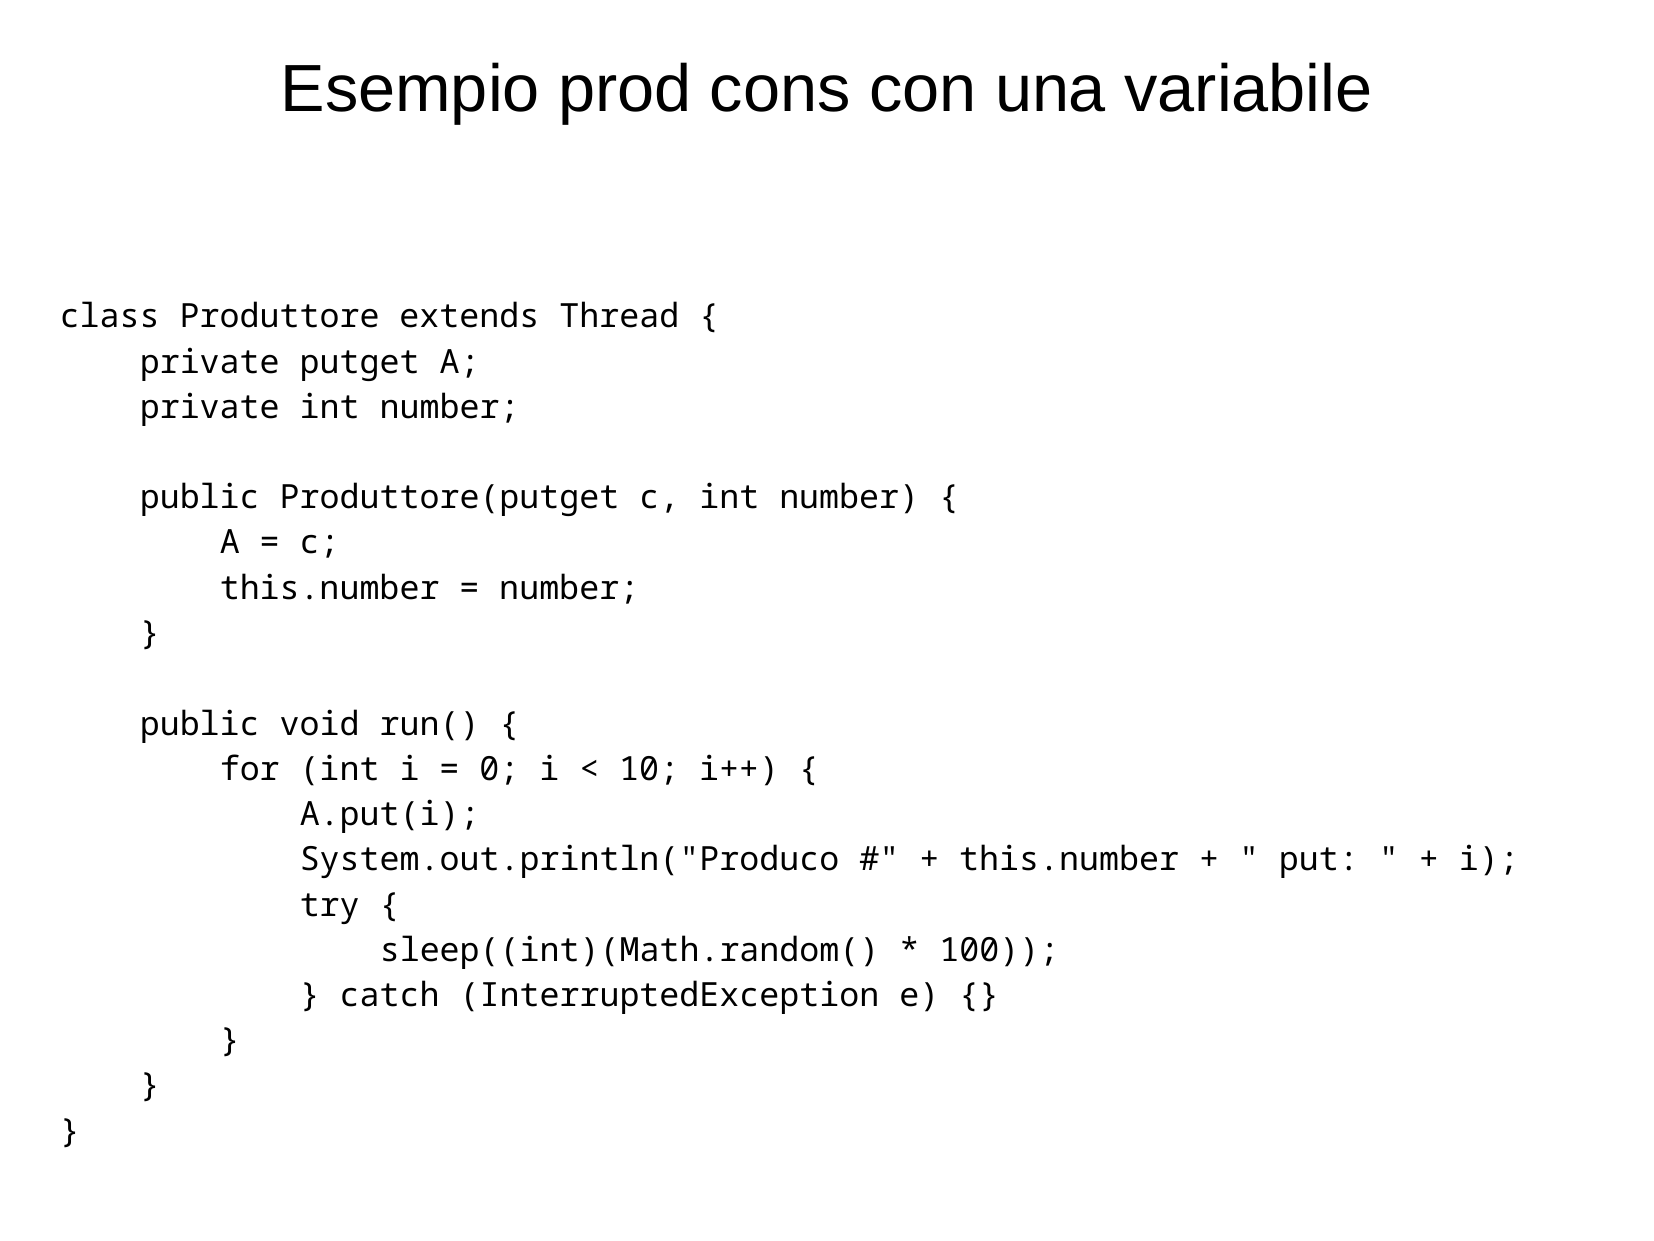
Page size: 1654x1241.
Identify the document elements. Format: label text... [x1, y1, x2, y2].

title Esempio prod cons con una variabile [82, 0, 1571, 192]
text_box class Produttore extends Thread { private putget A; private int number; public Produttore(putget c, int number) { A = c; this.number = number; } public void run() { for (int i = 0; i < 10; i++) { A.put(i); System.out.println("Produco #" + this.number + " put: " + i); try { sleep((int)(Math.random() * 100)); } catch (InterruptedException e) {} } } } [45, 285, 1636, 1075]
